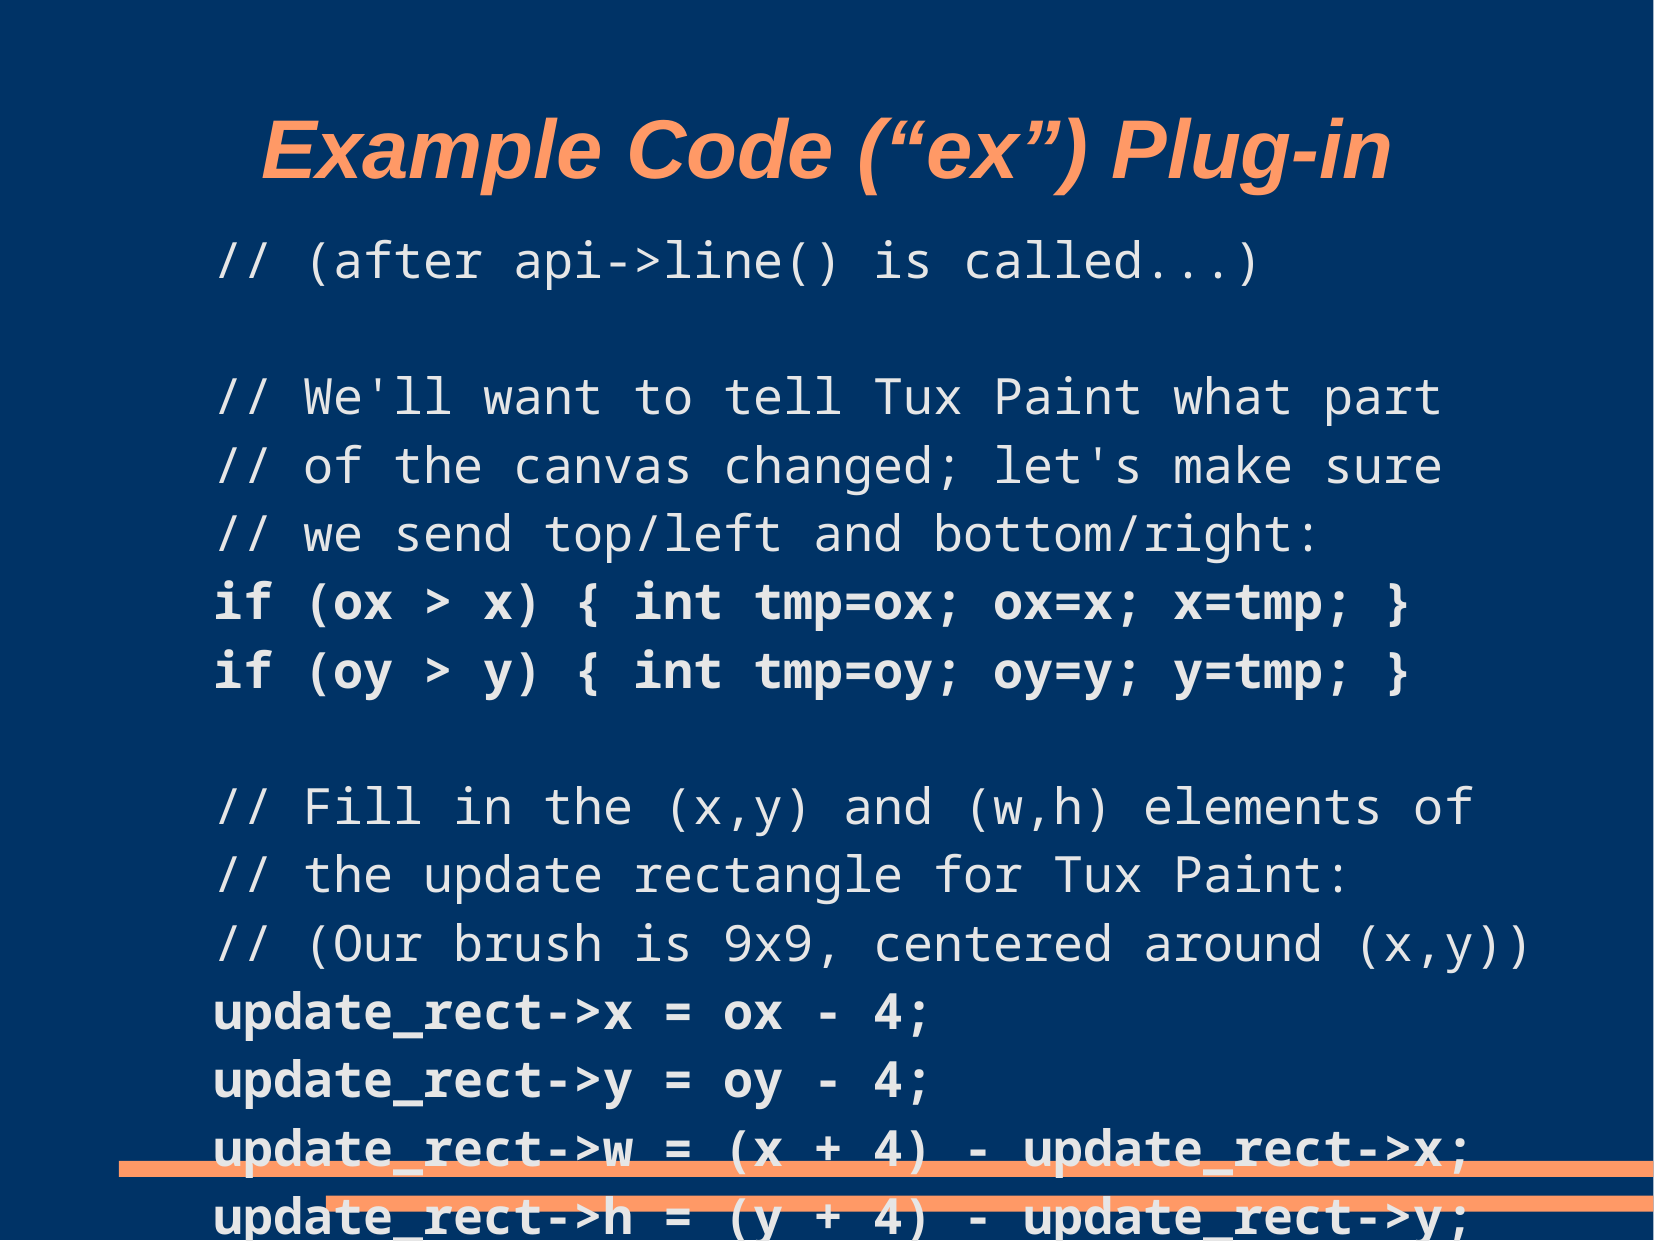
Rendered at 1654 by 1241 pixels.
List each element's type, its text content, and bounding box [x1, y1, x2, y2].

list // (after api->line() is called...) // We'll want to tell Tux Paint what part // of the canvas changed; let's make sure // we send top/left and bottom/right: if (ox > x) { int tmp=ox; ox=x; x=tmp; } if (oy > y) { int tmp=oy; oy=y; y=tmp; } // Fill in the (x,y) and (w,h) elements of // the update rectangle for Tux Paint: // (Our brush is 9x9, centered around (x,y)) update_rect->x = ox - 4; update_rect->y = oy - 4; update_rect->w = (x + 4) - update_rect->x; update_rect->h = (y + 4) - update_rect->y; // still a little more... [135, 225, 1576, 1087]
title Example Code (“ex”) Plug-in [121, 53, 1534, 247]
